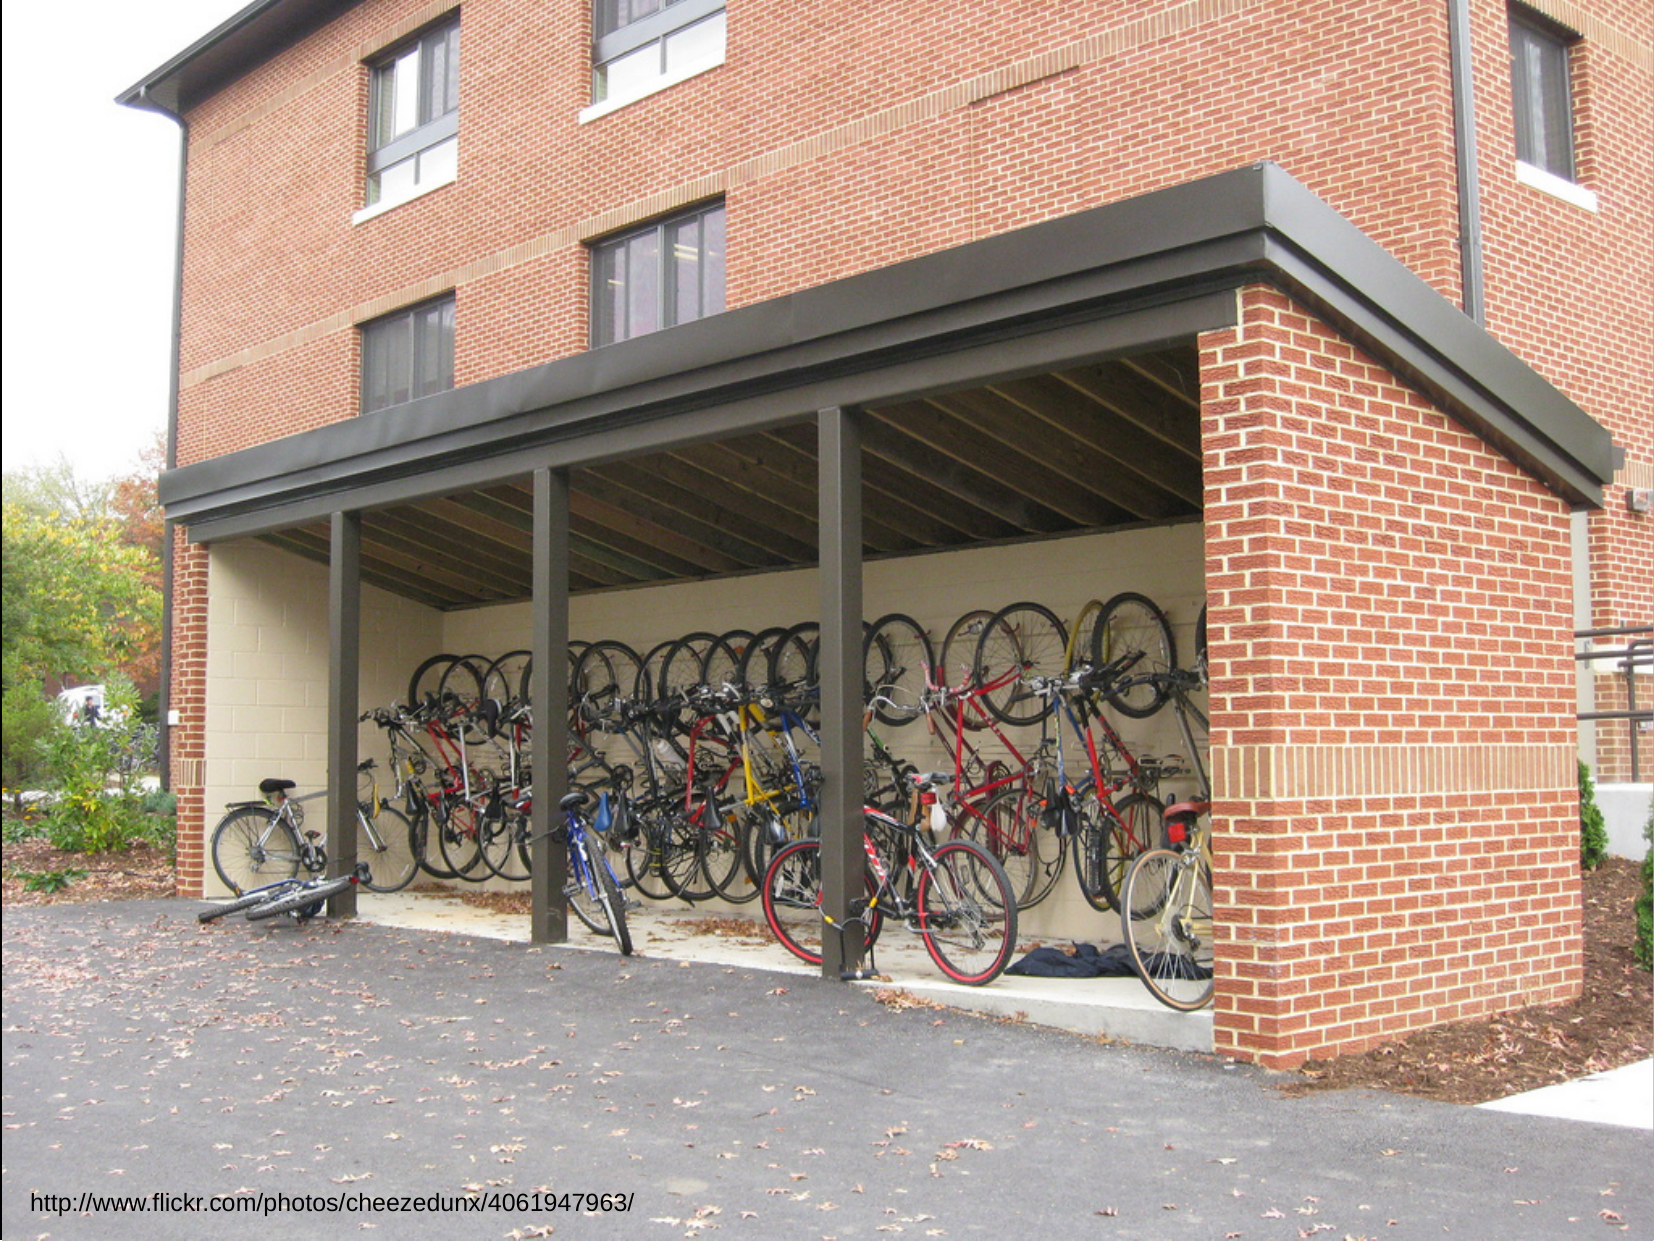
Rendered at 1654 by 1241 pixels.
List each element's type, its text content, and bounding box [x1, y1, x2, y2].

picture [2, 0, 1654, 1241]
text_box http://www.flickr.com/photos/cheezedunx/4061947963/ [15, 1181, 650, 1224]
